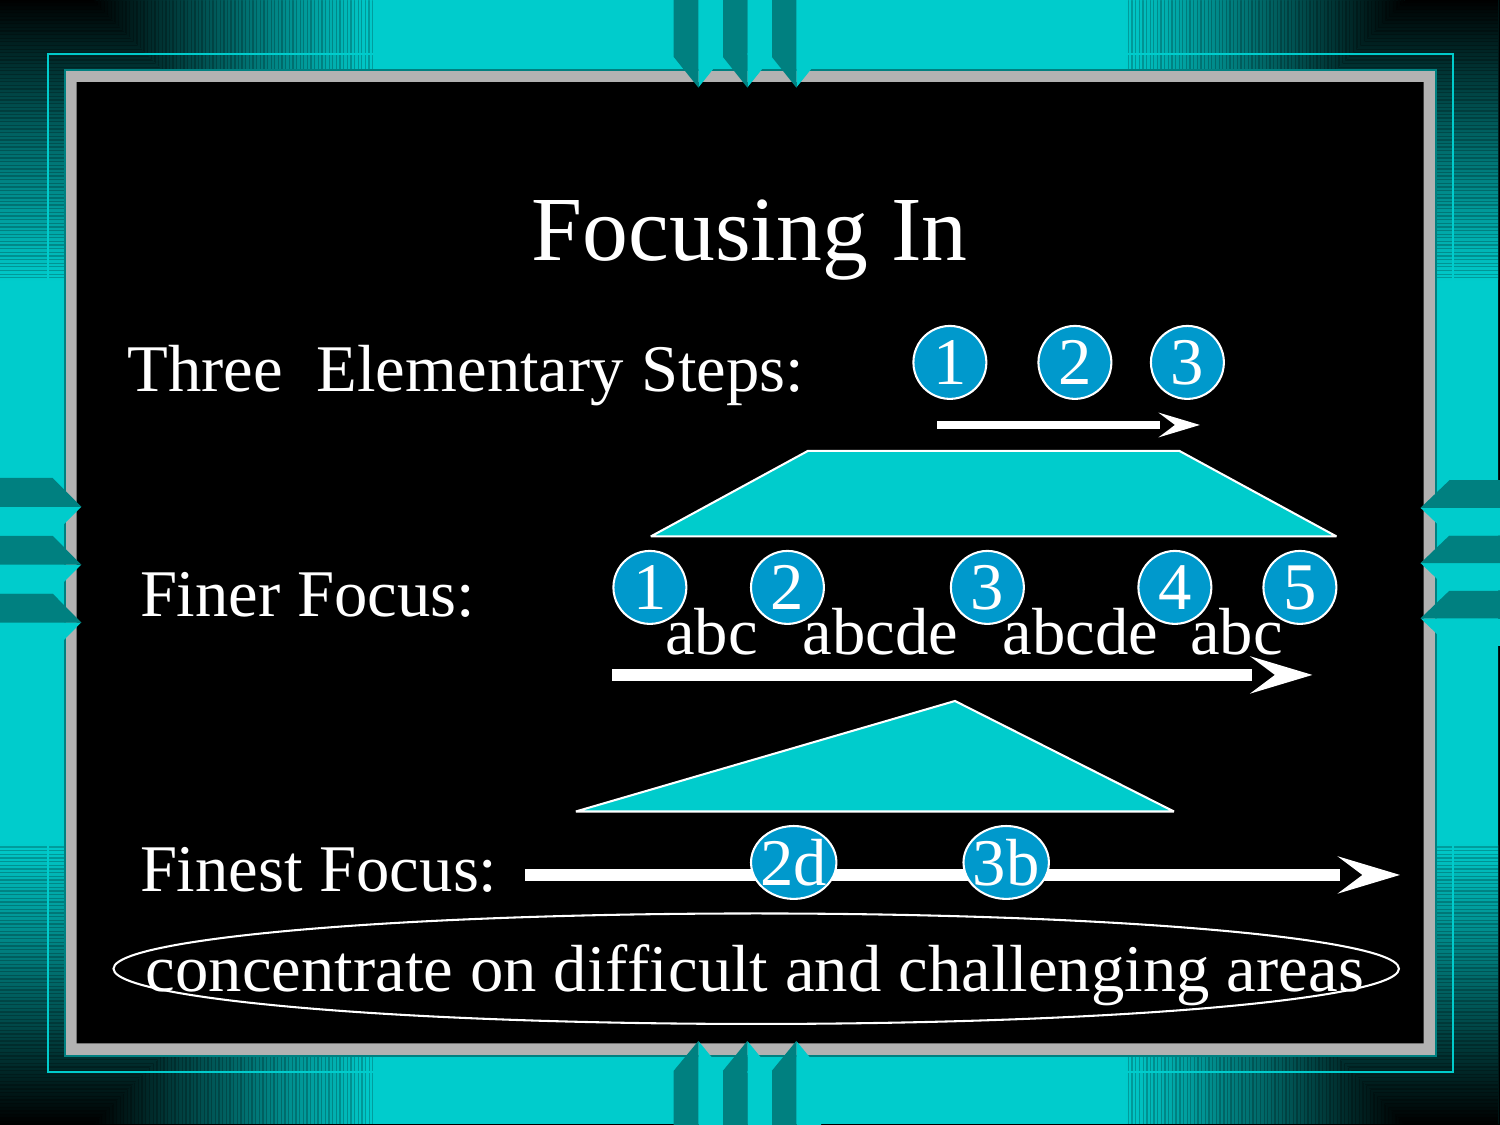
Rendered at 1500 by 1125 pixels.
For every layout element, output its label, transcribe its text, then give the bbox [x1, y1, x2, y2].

text_box 1 [613, 550, 687, 624]
text_box 5 [1263, 550, 1337, 587]
title Focusing In [112, 99, 1388, 288]
text_box abc [1174, 587, 1425, 677]
text_box [575, 700, 1174, 812]
text_box 2 [1038, 325, 1112, 399]
text_box concentrate on difficult and challenging areas [113, 913, 1399, 1024]
text_box Three Elementary Steps: [112, 324, 850, 415]
text_box Finer Focus: [124, 549, 713, 640]
text_box Finest Focus: [124, 824, 713, 915]
text_box abcde [987, 587, 1174, 677]
text_box 2d [751, 826, 837, 899]
text_box 3b [963, 826, 1049, 899]
text_box [650, 450, 1337, 537]
text_box 3 [1150, 325, 1224, 399]
text_box 1 [913, 325, 987, 399]
text_box 2 [751, 550, 824, 587]
text_box abcde [787, 587, 987, 677]
text_box 3 [950, 550, 1024, 587]
text_box 4 [1169, 573, 1179, 587]
text_box 4 [1138, 550, 1212, 587]
text_box abc [649, 587, 787, 677]
